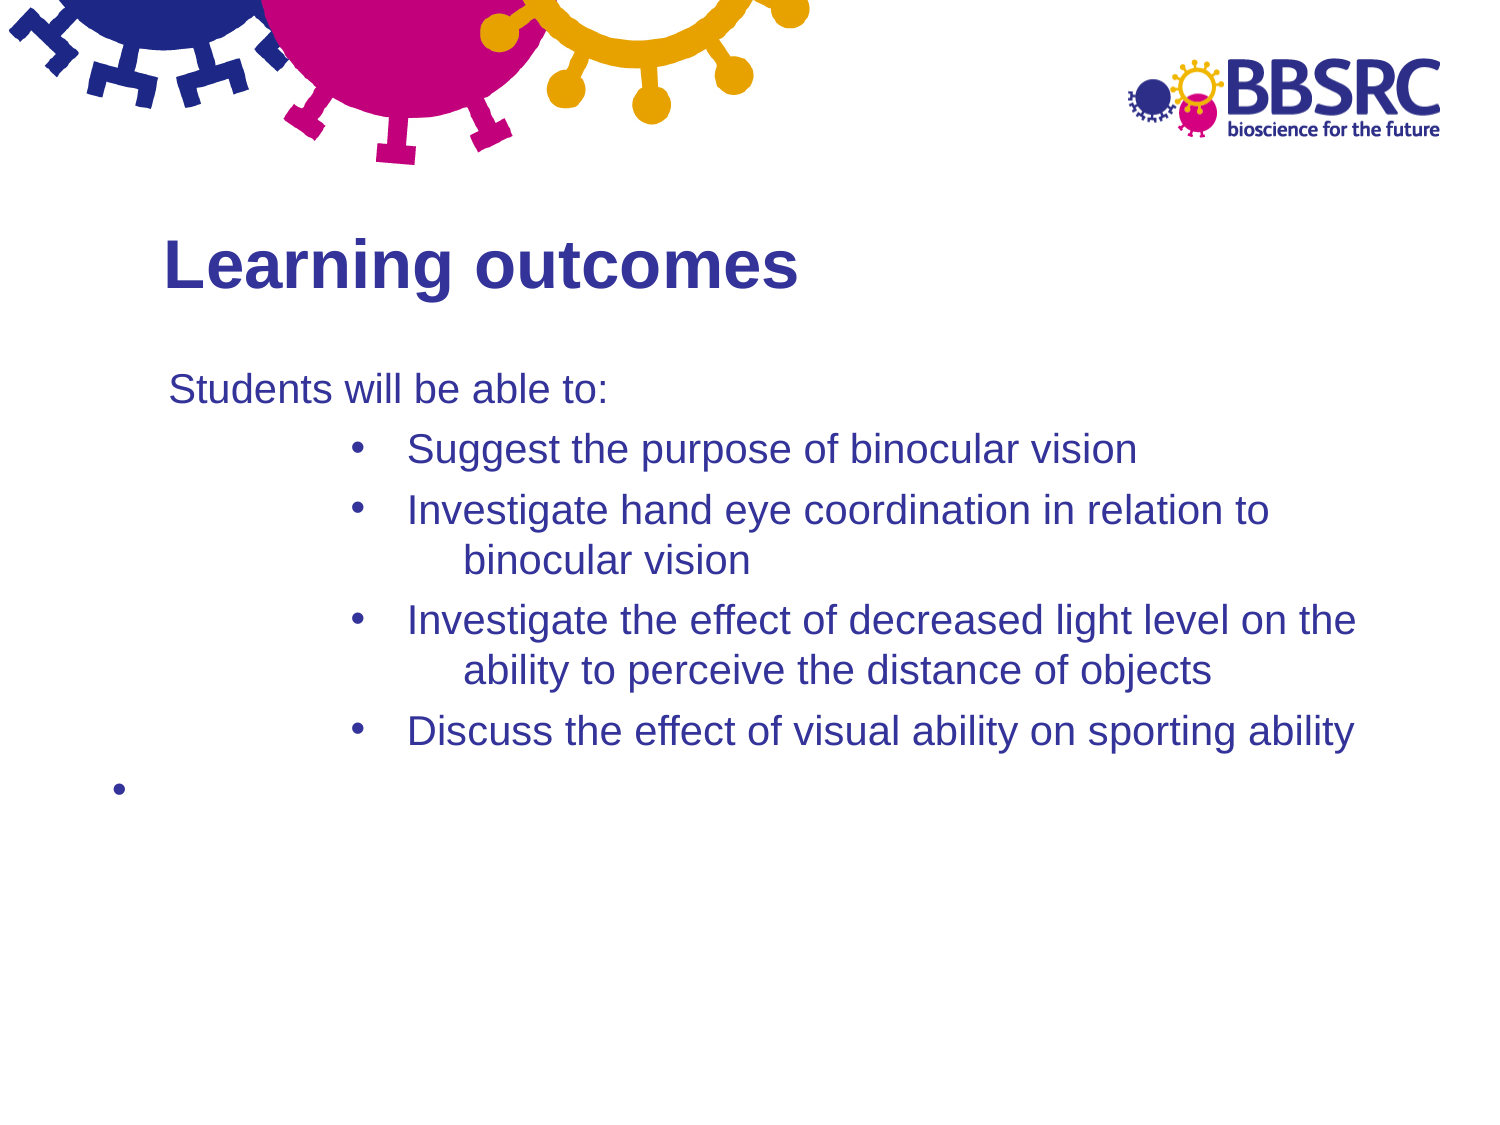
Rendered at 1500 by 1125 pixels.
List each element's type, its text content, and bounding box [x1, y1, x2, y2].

list Learning outcomes [112, 219, 1377, 303]
list Students will be able to: Suggest the purpose of binocular vision Investigate hand eye coordination in relation to binocular vision Investigate the effect of decreased light level on the ability to perceive the distance of objects Discuss the effect of visual ability on sporting ability [112, 361, 1412, 1047]
